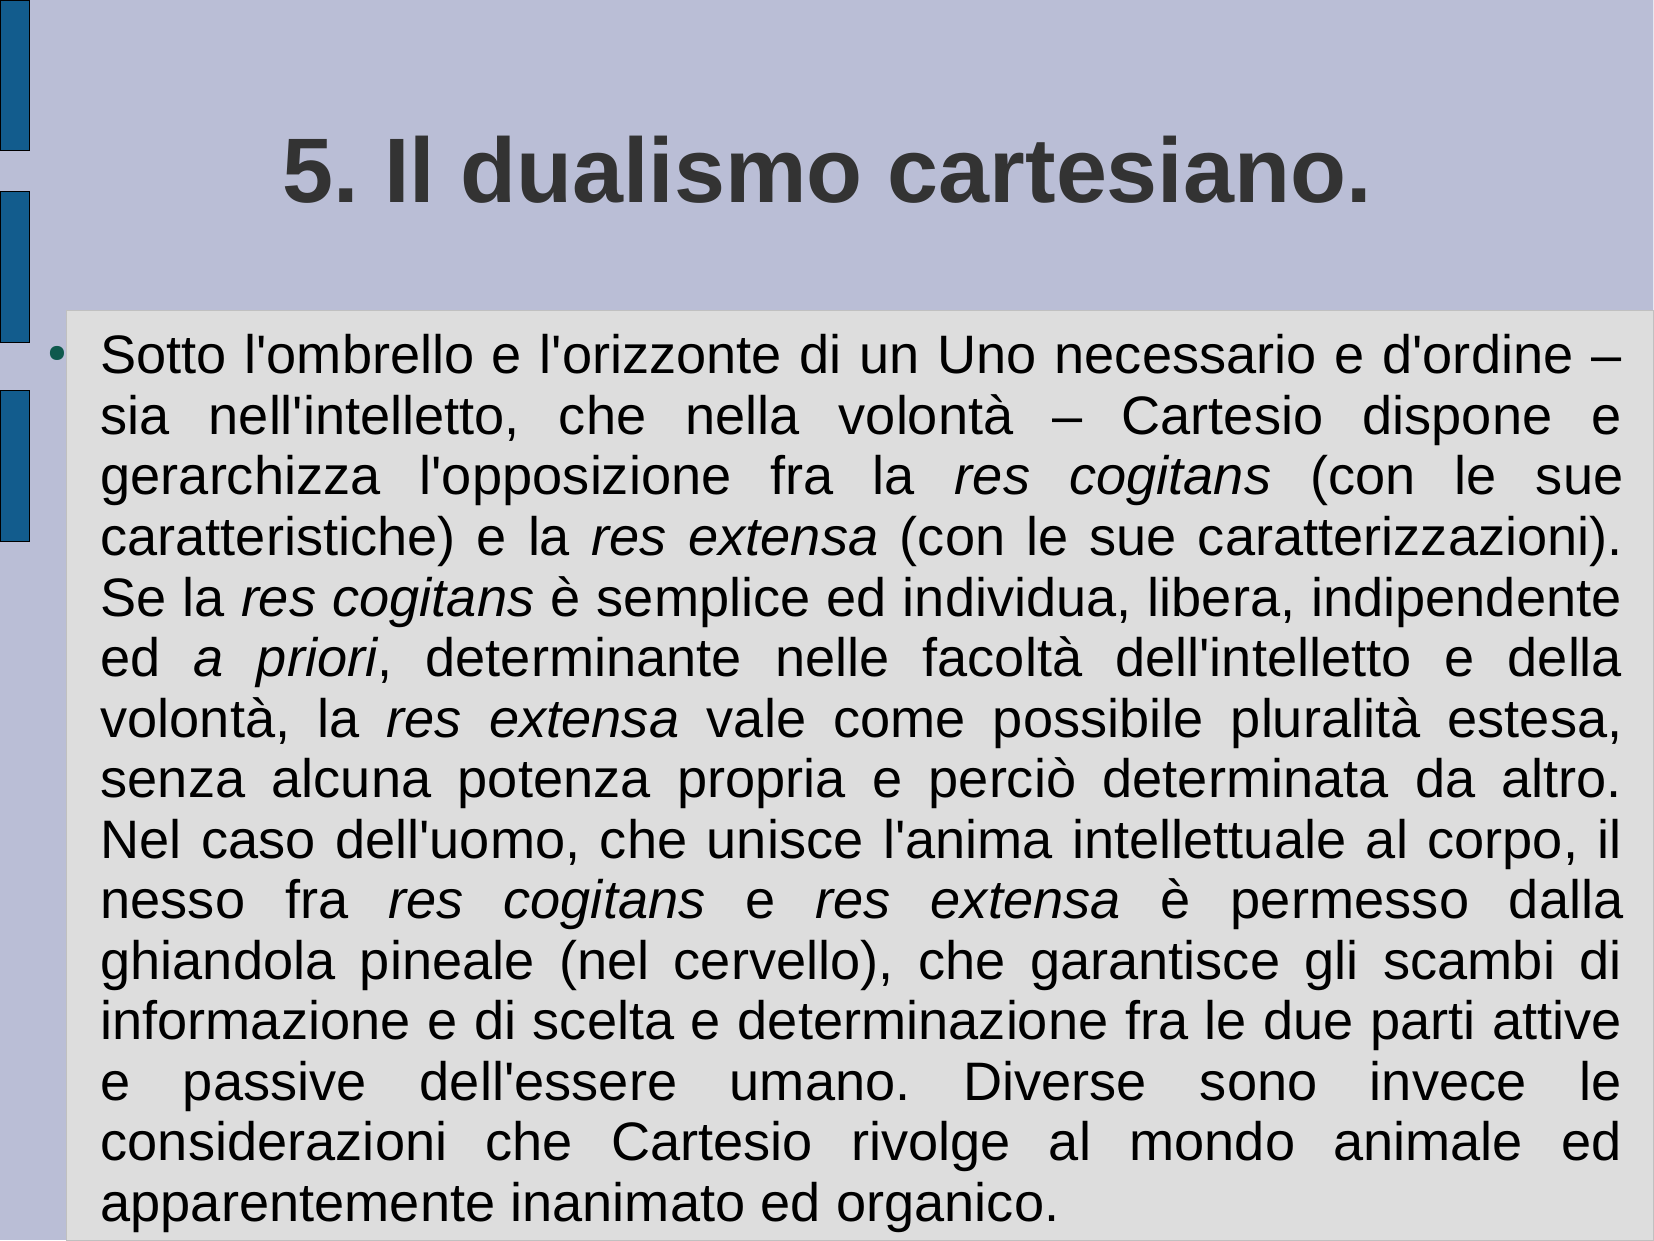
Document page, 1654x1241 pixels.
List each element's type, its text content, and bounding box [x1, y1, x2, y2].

list Sotto l'ombrello e l'orizzonte di un Uno necessario e d'ordine – sia nell'intelletto, che nella volontà – Cartesio dispone e gerarchizza l'opposizione fra la res cogitans (con le sue caratteristiche) e la res extensa (con le sue caratterizzazioni). Se la res cogitans è semplice ed individua, libera, indipendente ed a priori, determinante nelle facoltà dell'intelletto e della volontà, la res extensa vale come possibile pluralità estesa, senza alcuna potenza propria e perciò determinata da altro. Nel caso dell'uomo, che unisce l'anima intellettuale al corpo, il nesso fra res cogitans e res extensa è permesso dalla ghiandola pineale (nel cervello), che garantisce gli scambi di informazione e di scelta e determinazione fra le due parti attive e passive dell'essere umano. Diverse sono invece le considerazioni che Cartesio rivolge al mondo animale ed apparentemente inanimato ed organico. [29, 324, 1625, 1233]
title 5. Il dualismo cartesiano. [121, 67, 1534, 275]
